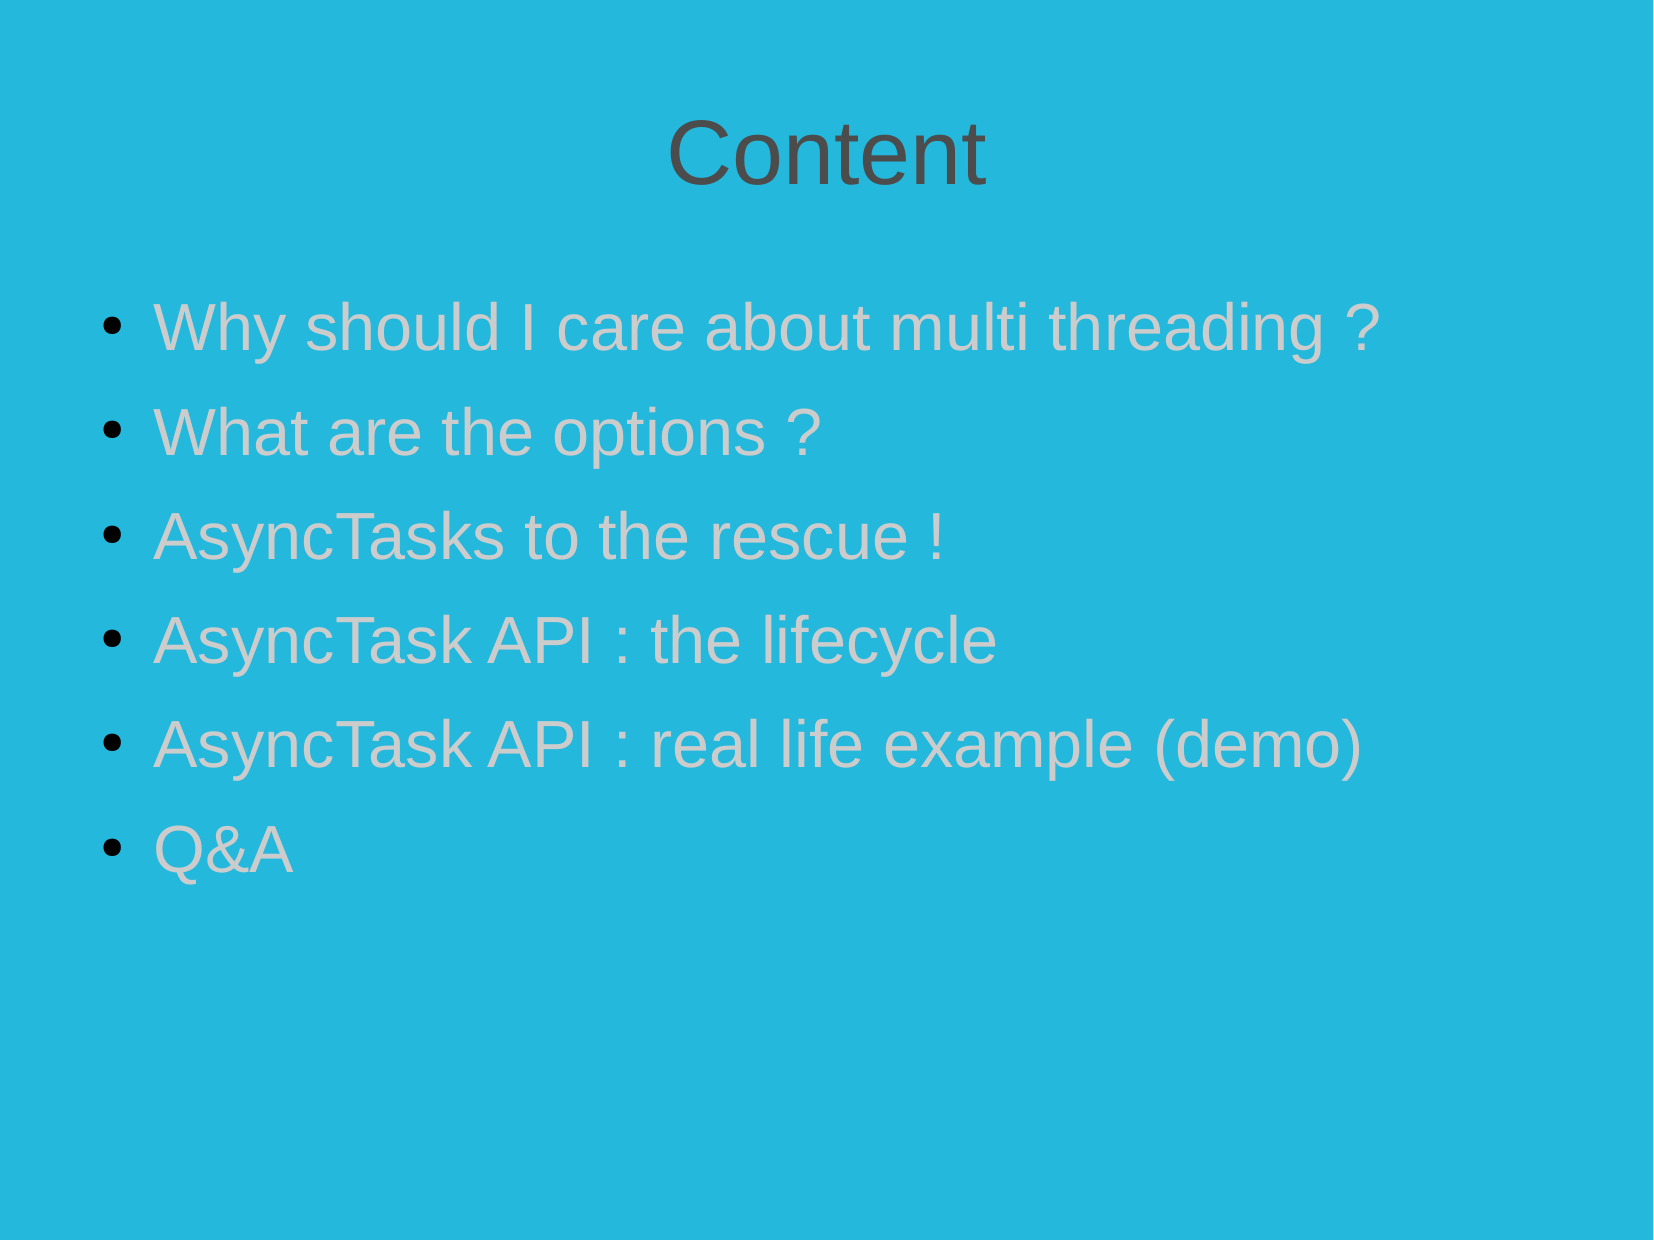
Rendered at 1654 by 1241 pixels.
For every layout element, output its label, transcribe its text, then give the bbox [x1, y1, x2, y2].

title Content [82, 49, 1571, 257]
list Why should I care about multi threading ? What are the options ? AsyncTasks to the rescue ! AsyncTask API : the lifecycle AsyncTask API : real life example (demo) Q&A [82, 290, 1571, 1109]
